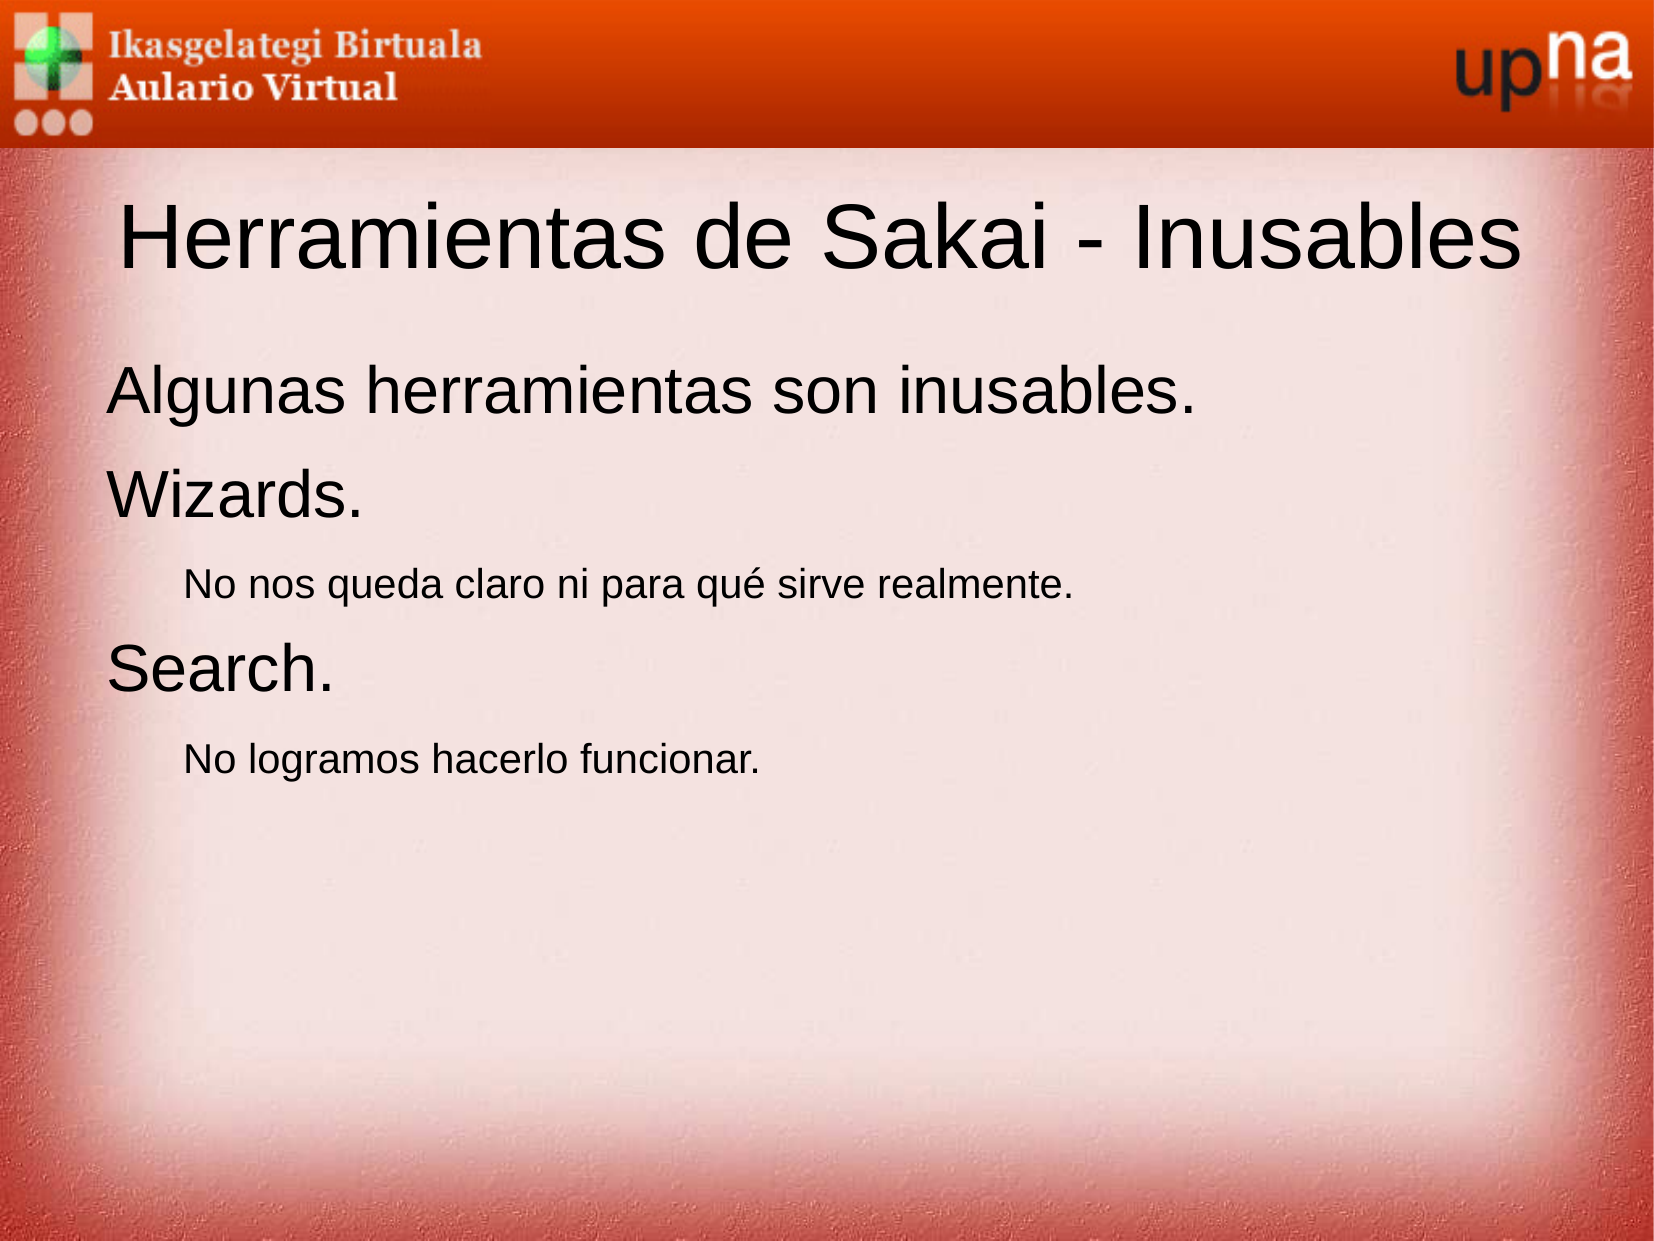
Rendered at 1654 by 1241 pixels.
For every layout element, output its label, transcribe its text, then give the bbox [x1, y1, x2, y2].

title Herramientas de Sakai - Inusables [77, 148, 1566, 326]
list Algunas herramientas son inusables. Wizards. No nos queda claro ni para qué sirve realmente. Search. No logramos hacerlo funcionar. [88, 352, 1577, 1093]
picture [0, 0, 1654, 1241]
